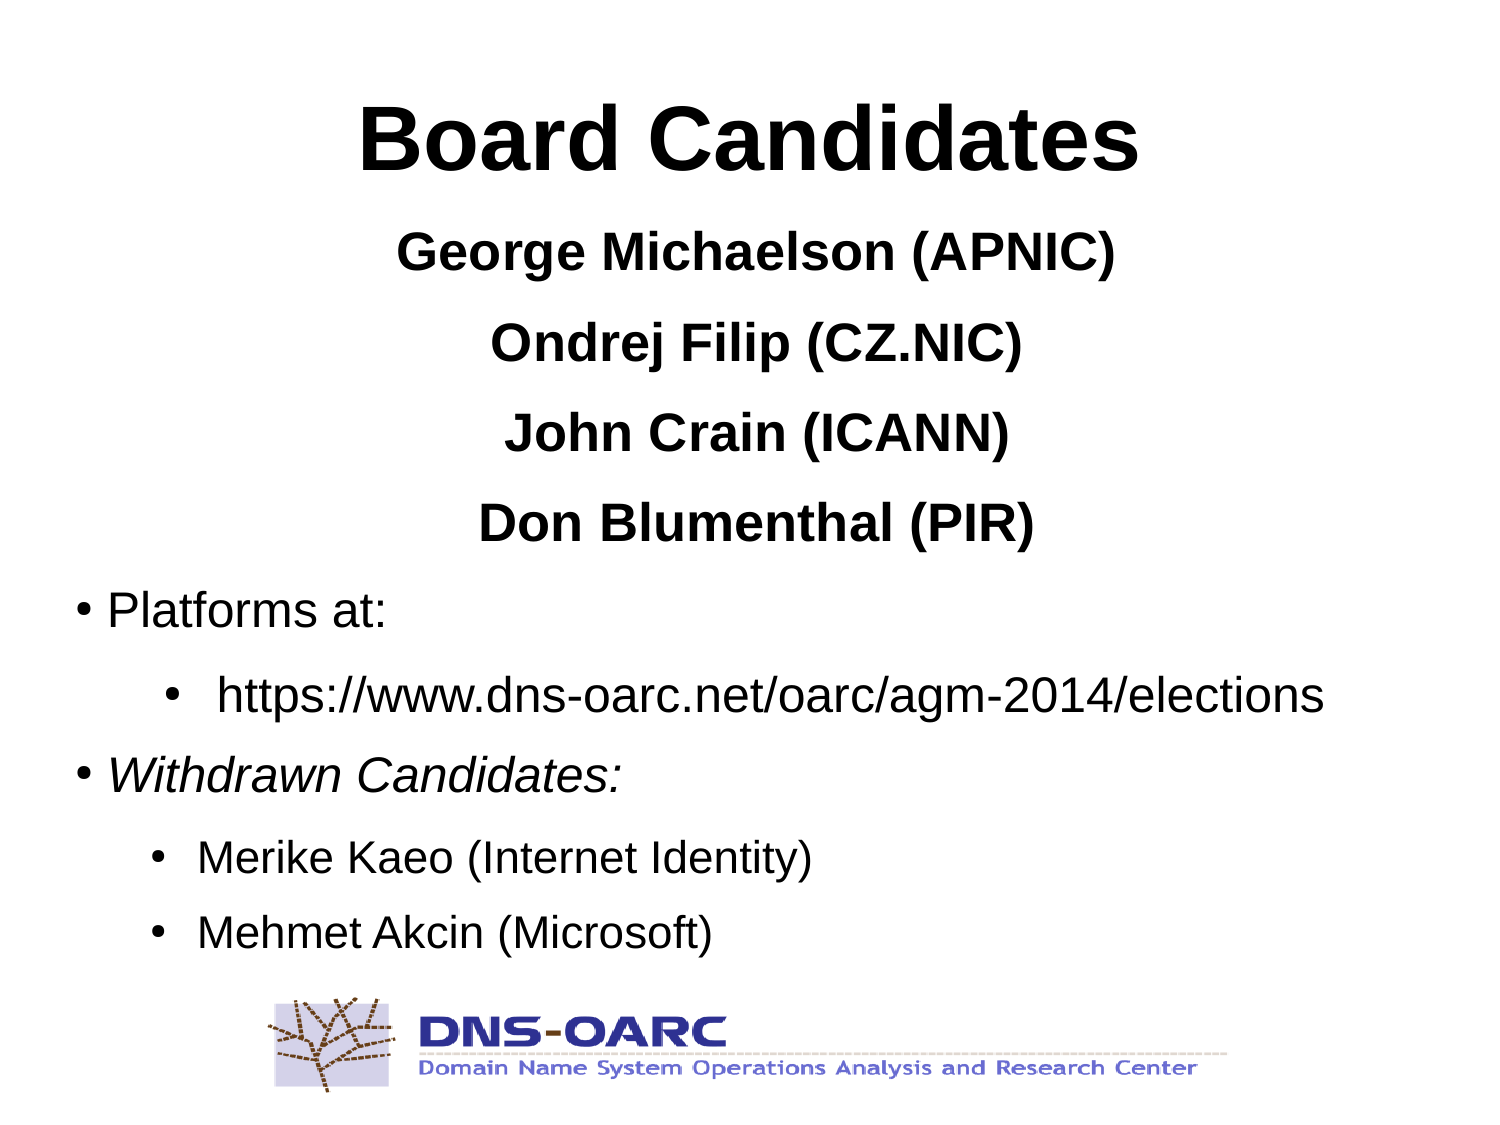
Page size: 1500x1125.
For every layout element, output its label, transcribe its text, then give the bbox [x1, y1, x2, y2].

list George Michaelson (APNIC) Ondrej Filip (CZ.NIC) John Crain (ICANN) Don Blumenthal (PIR) Platforms at: https://www.dns-oarc.net/oarc/agm-2014/elections Withdrawn Candidates: Merike Kaeo (Internet Identity) Mehmet Akcin (Microsoft) [75, 221, 1425, 1006]
picture [214, 1006, 1259, 1099]
title Board Candidates [75, 44, 1425, 221]
